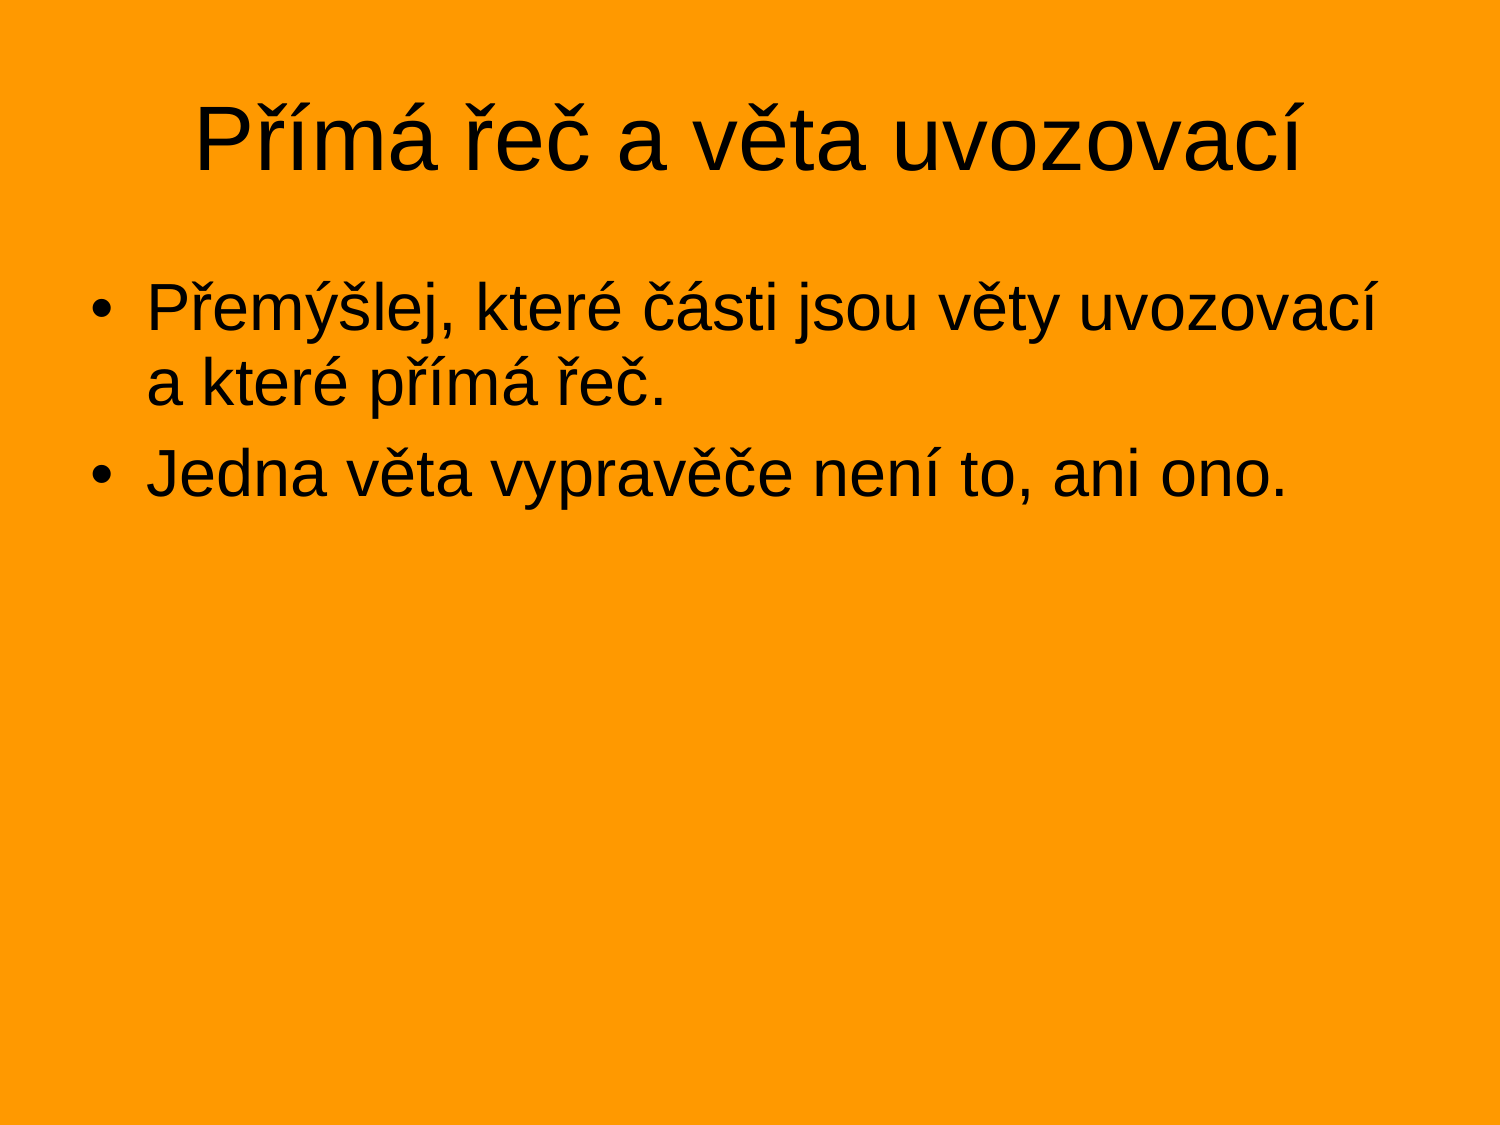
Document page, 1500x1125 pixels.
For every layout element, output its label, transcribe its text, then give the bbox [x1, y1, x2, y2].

list Přemýšlej, které části jsou věty uvozovací a které přímá řeč. Jedna věta vypravěče není to, ani ono. [75, 262, 1426, 1006]
title Přímá řeč a věta uvozovací [75, 45, 1426, 233]
